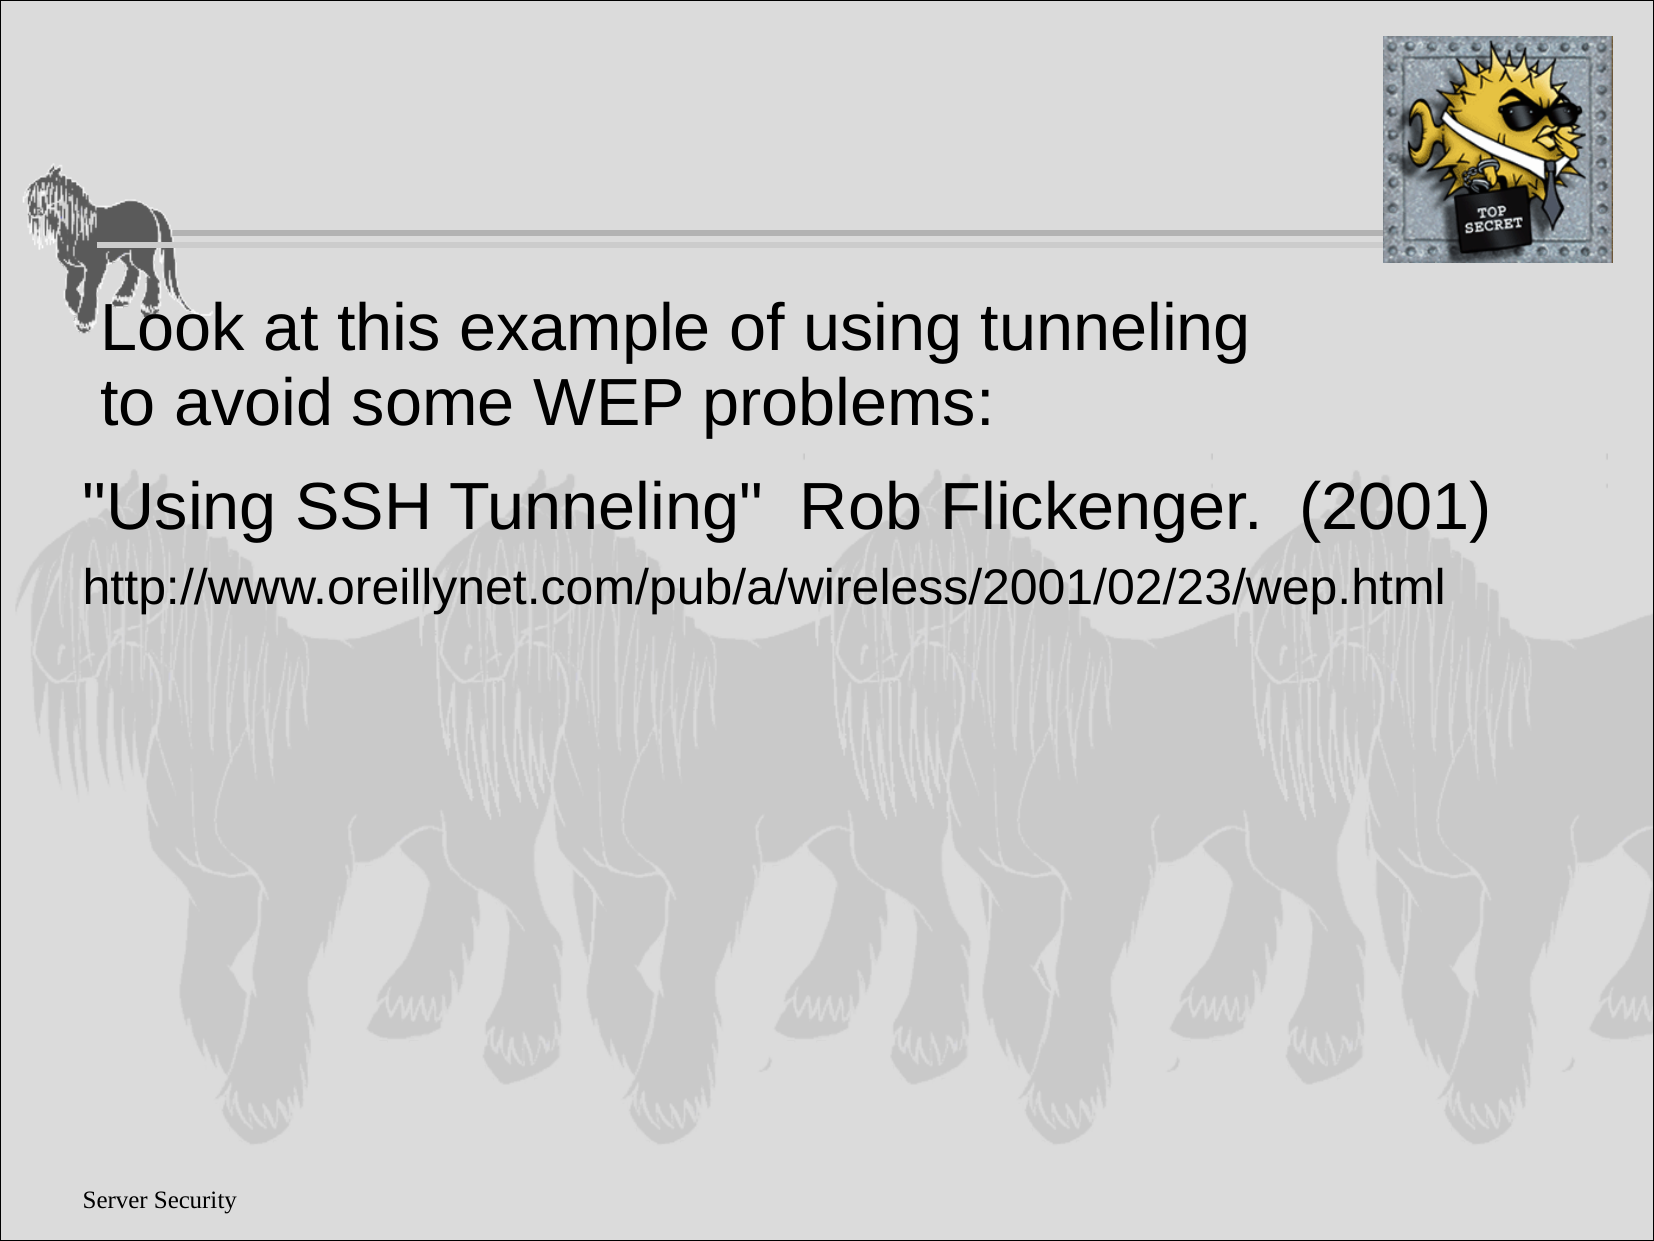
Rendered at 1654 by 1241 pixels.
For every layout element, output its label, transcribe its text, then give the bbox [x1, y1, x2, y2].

picture [20, 159, 221, 338]
list Look at this example of using tunneling to avoid some WEP problems: "Using SSH Tunneling" Rob Flickenger. (2001) http://www.oreillynet.com/pub/a/wireless/2001/02/23/wep.html [82, 290, 1571, 1109]
picture [1383, 36, 1613, 263]
